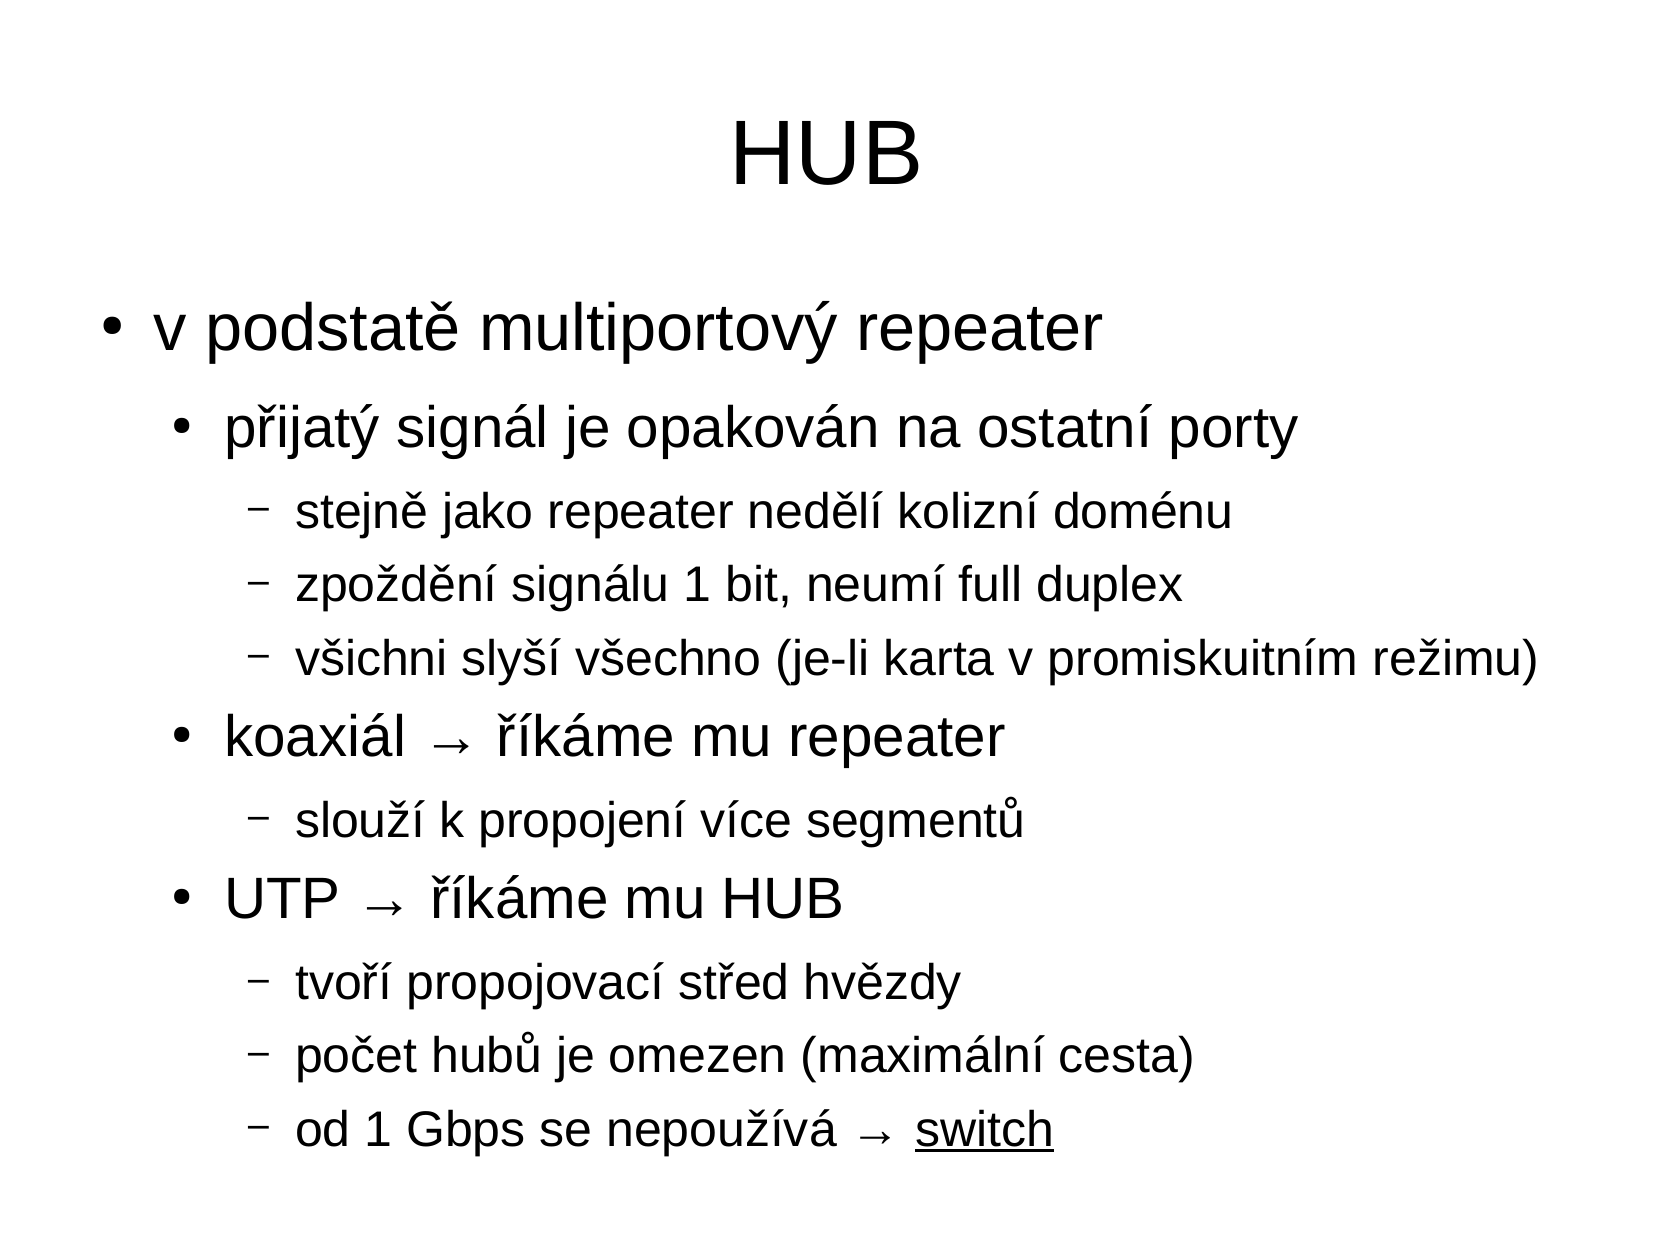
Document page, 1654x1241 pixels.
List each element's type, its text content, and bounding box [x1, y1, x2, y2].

title HUB [82, 49, 1571, 257]
list v podstatě multiportový repeater přijatý signál je opakován na ostatní porty stejně jako repeater nedělí kolizní doménu zpoždění signálu 1 bit, neumí full duplex všichni slyší všechno (je-li karta v promiskuitním režimu) koaxiál → říkáme mu repeater slouží k propojení více segmentů UTP → říkáme mu HUB tvoří propojovací střed hvězdy počet hubů je omezen (maximální cesta) od 1 Gbps se nepoužívá → switch [82, 290, 1571, 1158]
